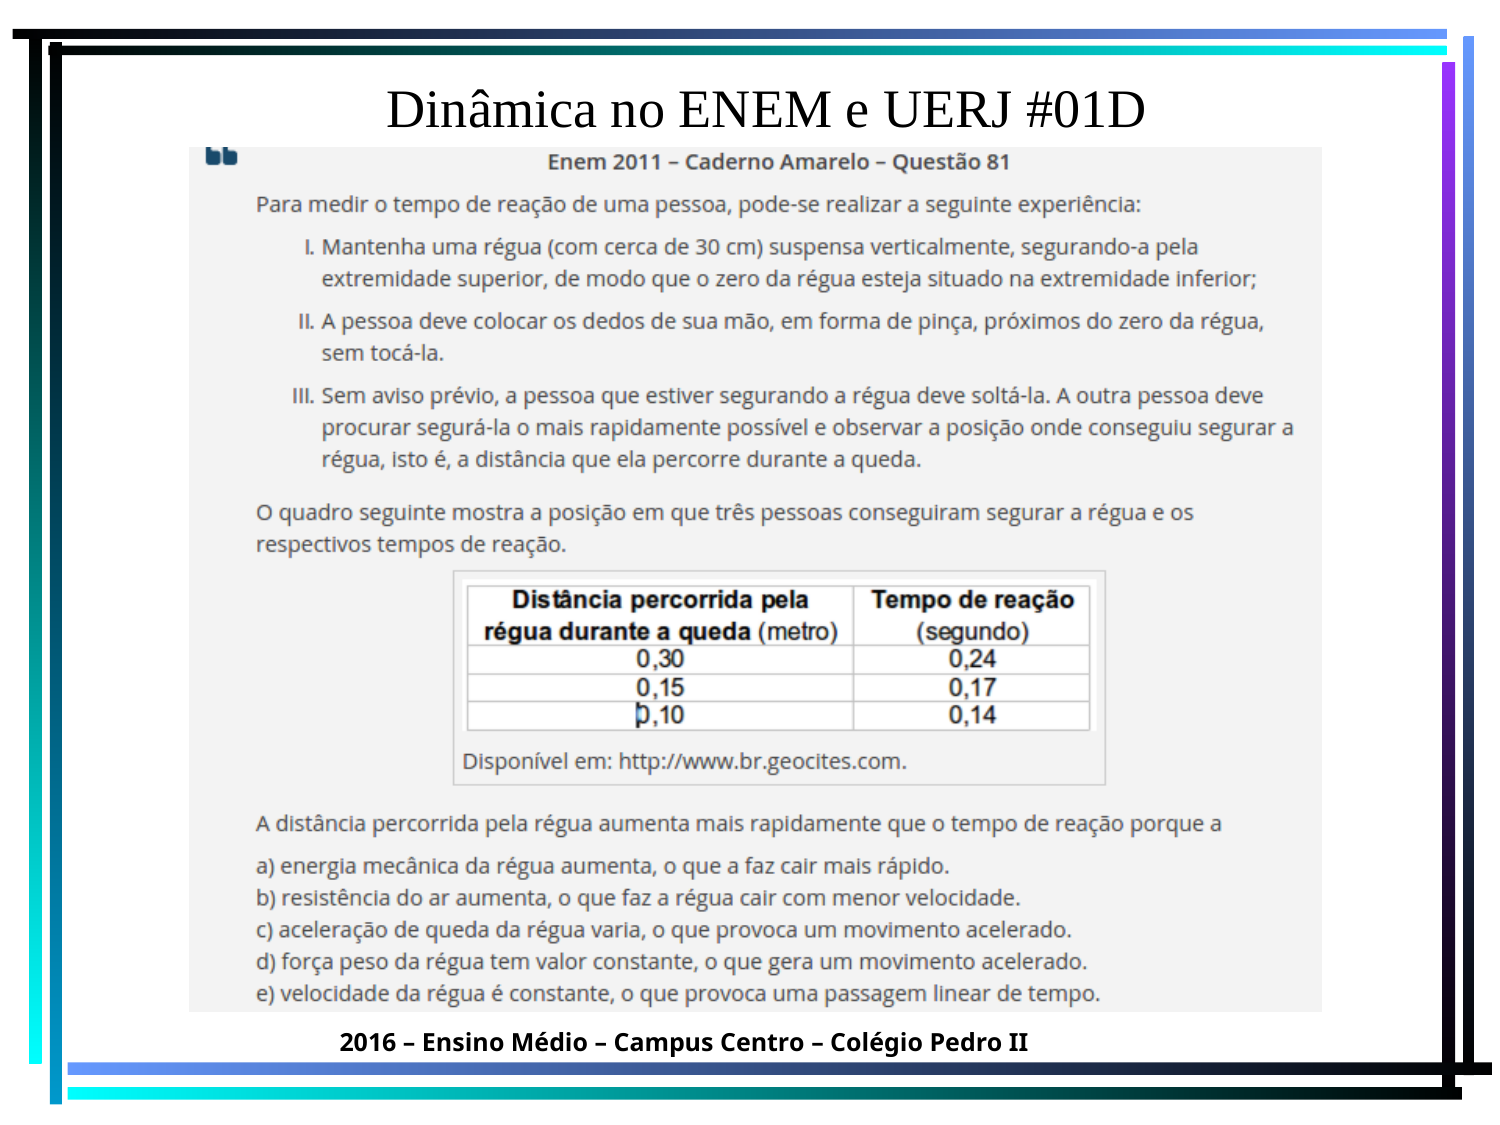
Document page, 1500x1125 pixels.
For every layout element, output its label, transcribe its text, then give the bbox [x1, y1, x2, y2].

picture [0, 0, 1500, 1125]
title Dinâmica no ENEM e UERJ #01D [324, 71, 1211, 147]
text_box 2016 – Ensino Médio – Campus Centro – Colégio Pedro II [324, 1016, 1045, 1067]
